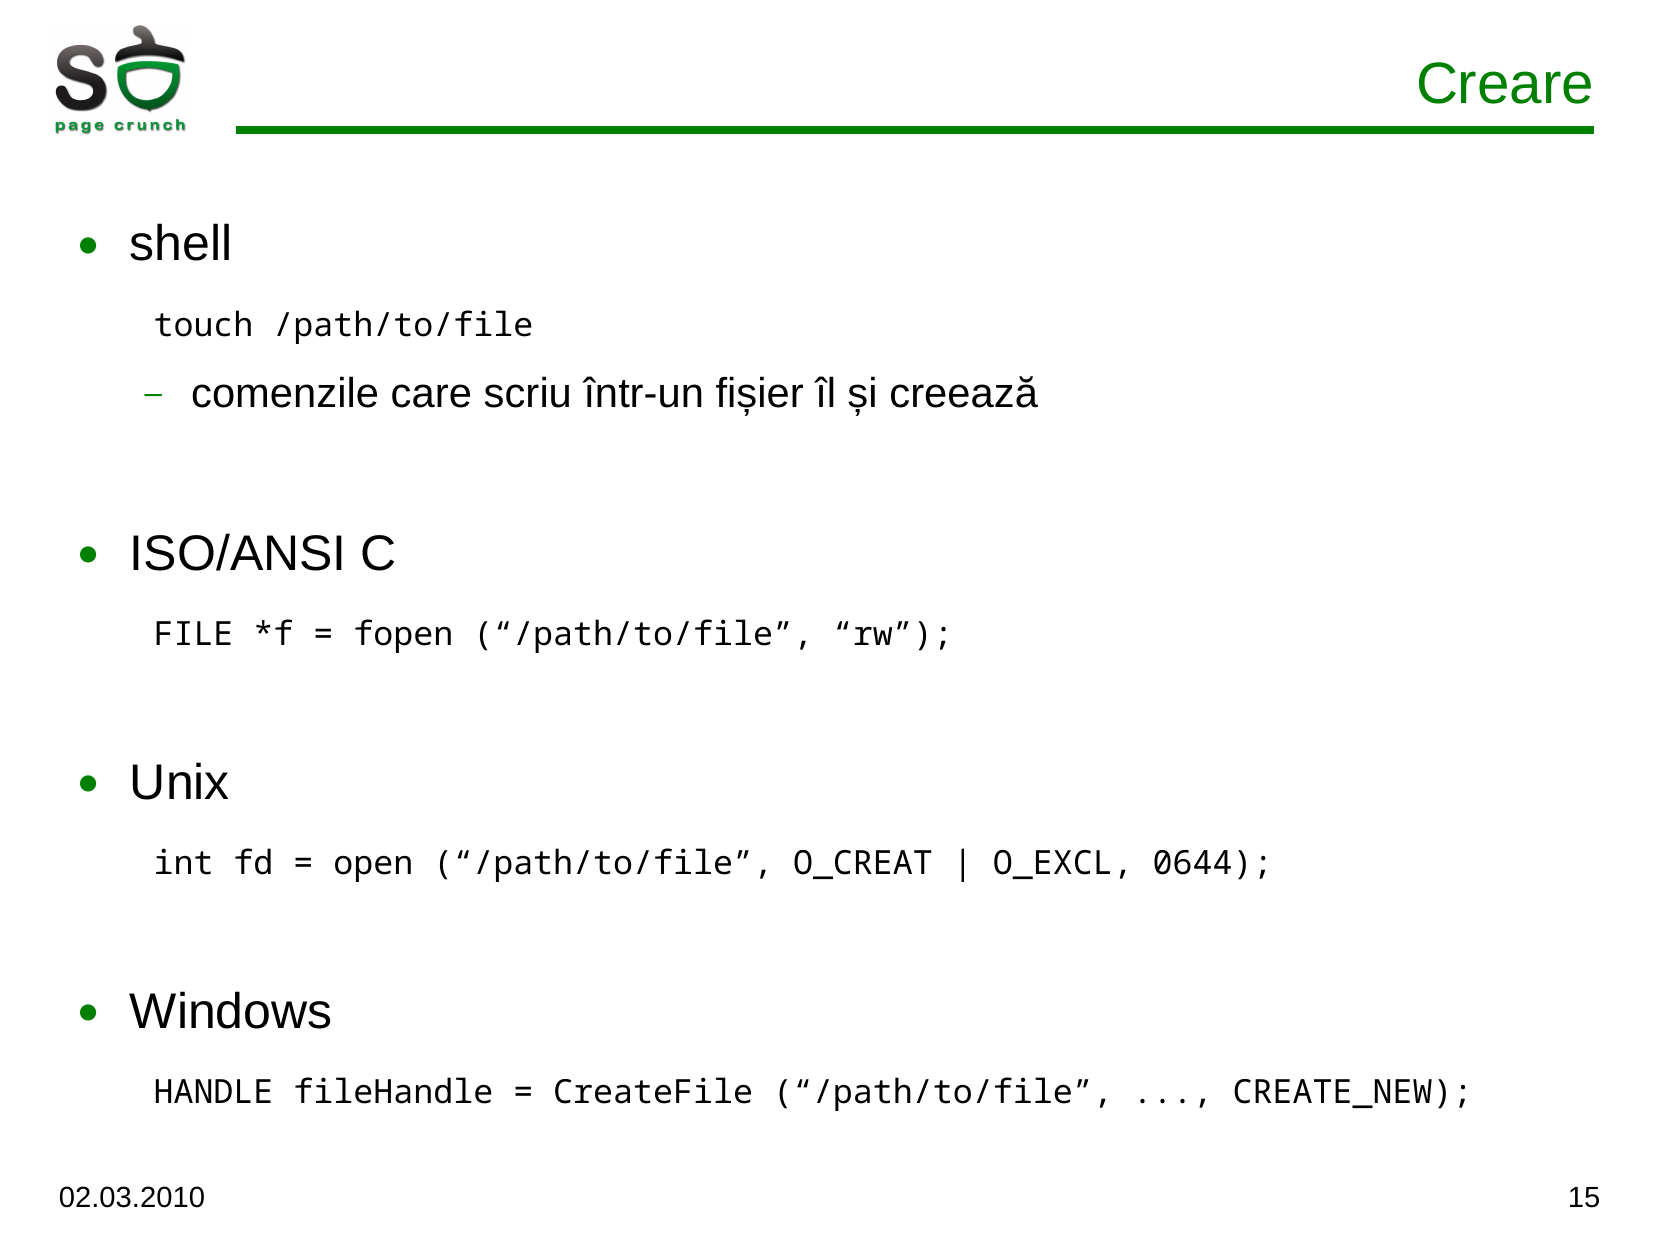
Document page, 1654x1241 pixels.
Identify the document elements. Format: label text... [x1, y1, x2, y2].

list shell touch /path/to/file comenzile care scriu într-un fișier îl și creează ISO/ANSI C FILE *f = fopen (“/path/to/file”, “rw”); Unix int fd = open (“/path/to/file”, O_CREAT | O_EXCL, 0644); Windows HANDLE fileHandle = CreateFile (“/path/to/file”, ..., CREATE_NEW); [59, 177, 1595, 1152]
picture [53, 23, 188, 136]
title Creare [236, 49, 1595, 119]
